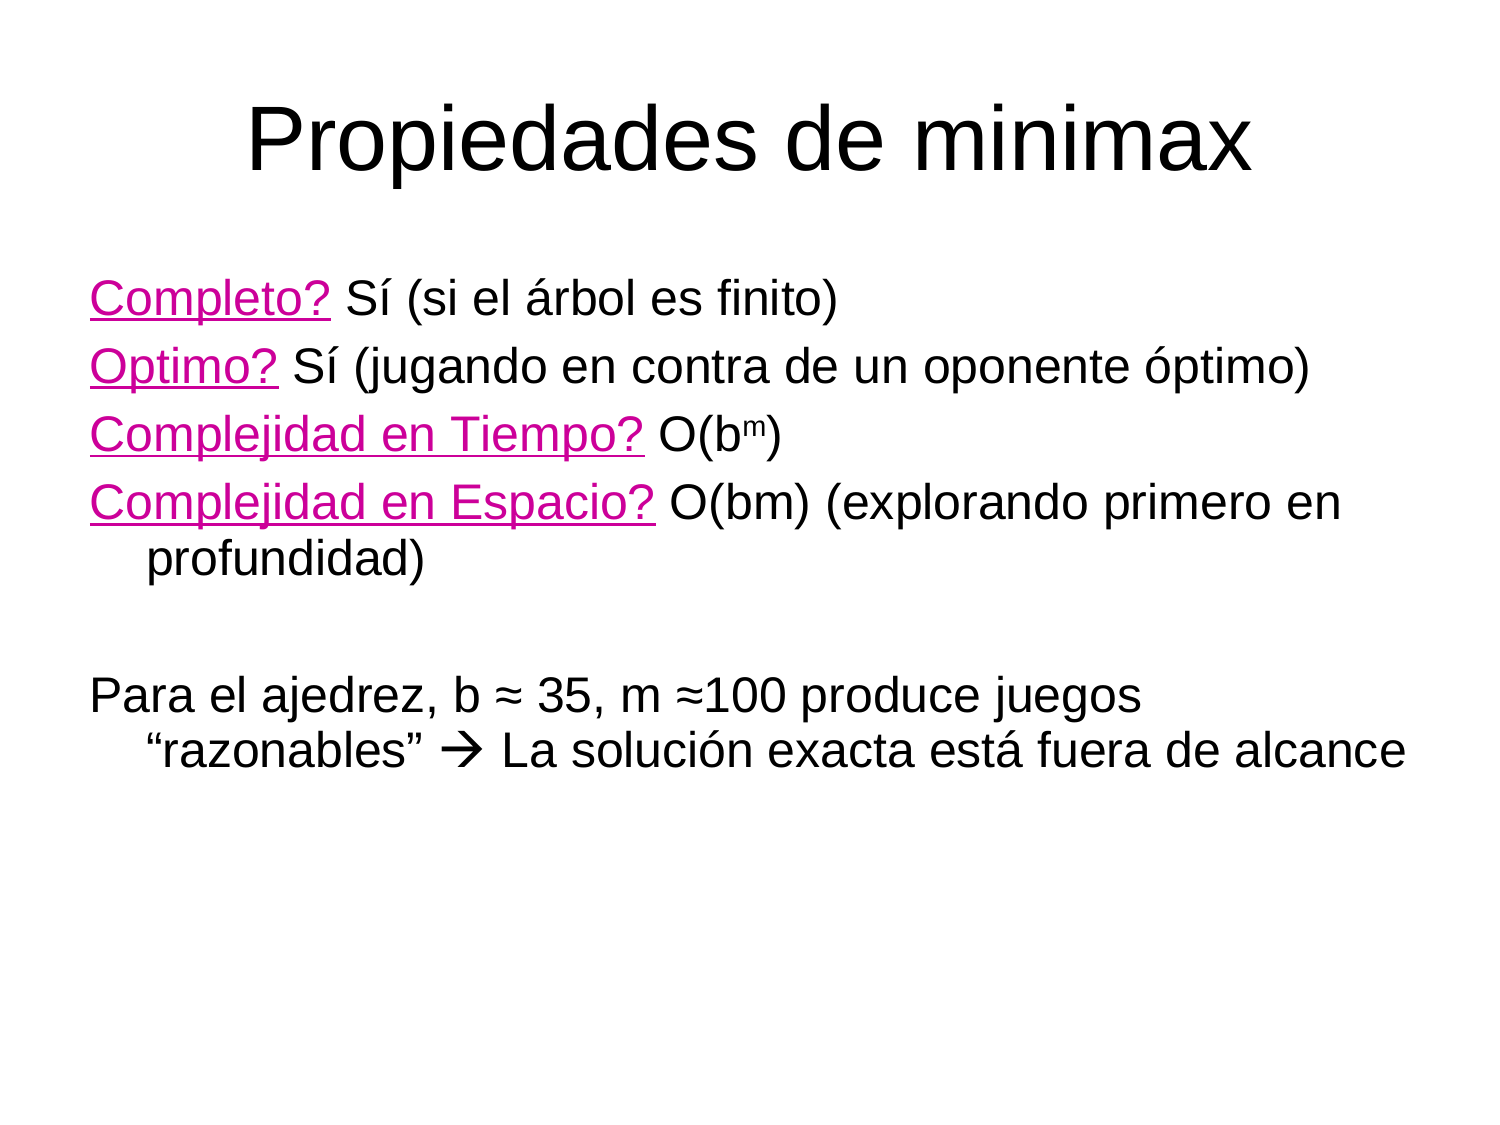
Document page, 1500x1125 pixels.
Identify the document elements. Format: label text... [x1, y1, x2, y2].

title Propiedades de minimax [75, 45, 1426, 233]
list Completo? Sí (si el árbol es finito) Optimo? Sí (jugando en contra de un oponente óptimo) Complejidad en Tiempo? O(bm) Complejidad en Espacio? O(bm) (explorando primero en profundidad) Para el ajedrez, b ≈ 35, m ≈100 produce juegos “razonables”  La solución exacta está fuera de alcance [75, 262, 1426, 1006]
